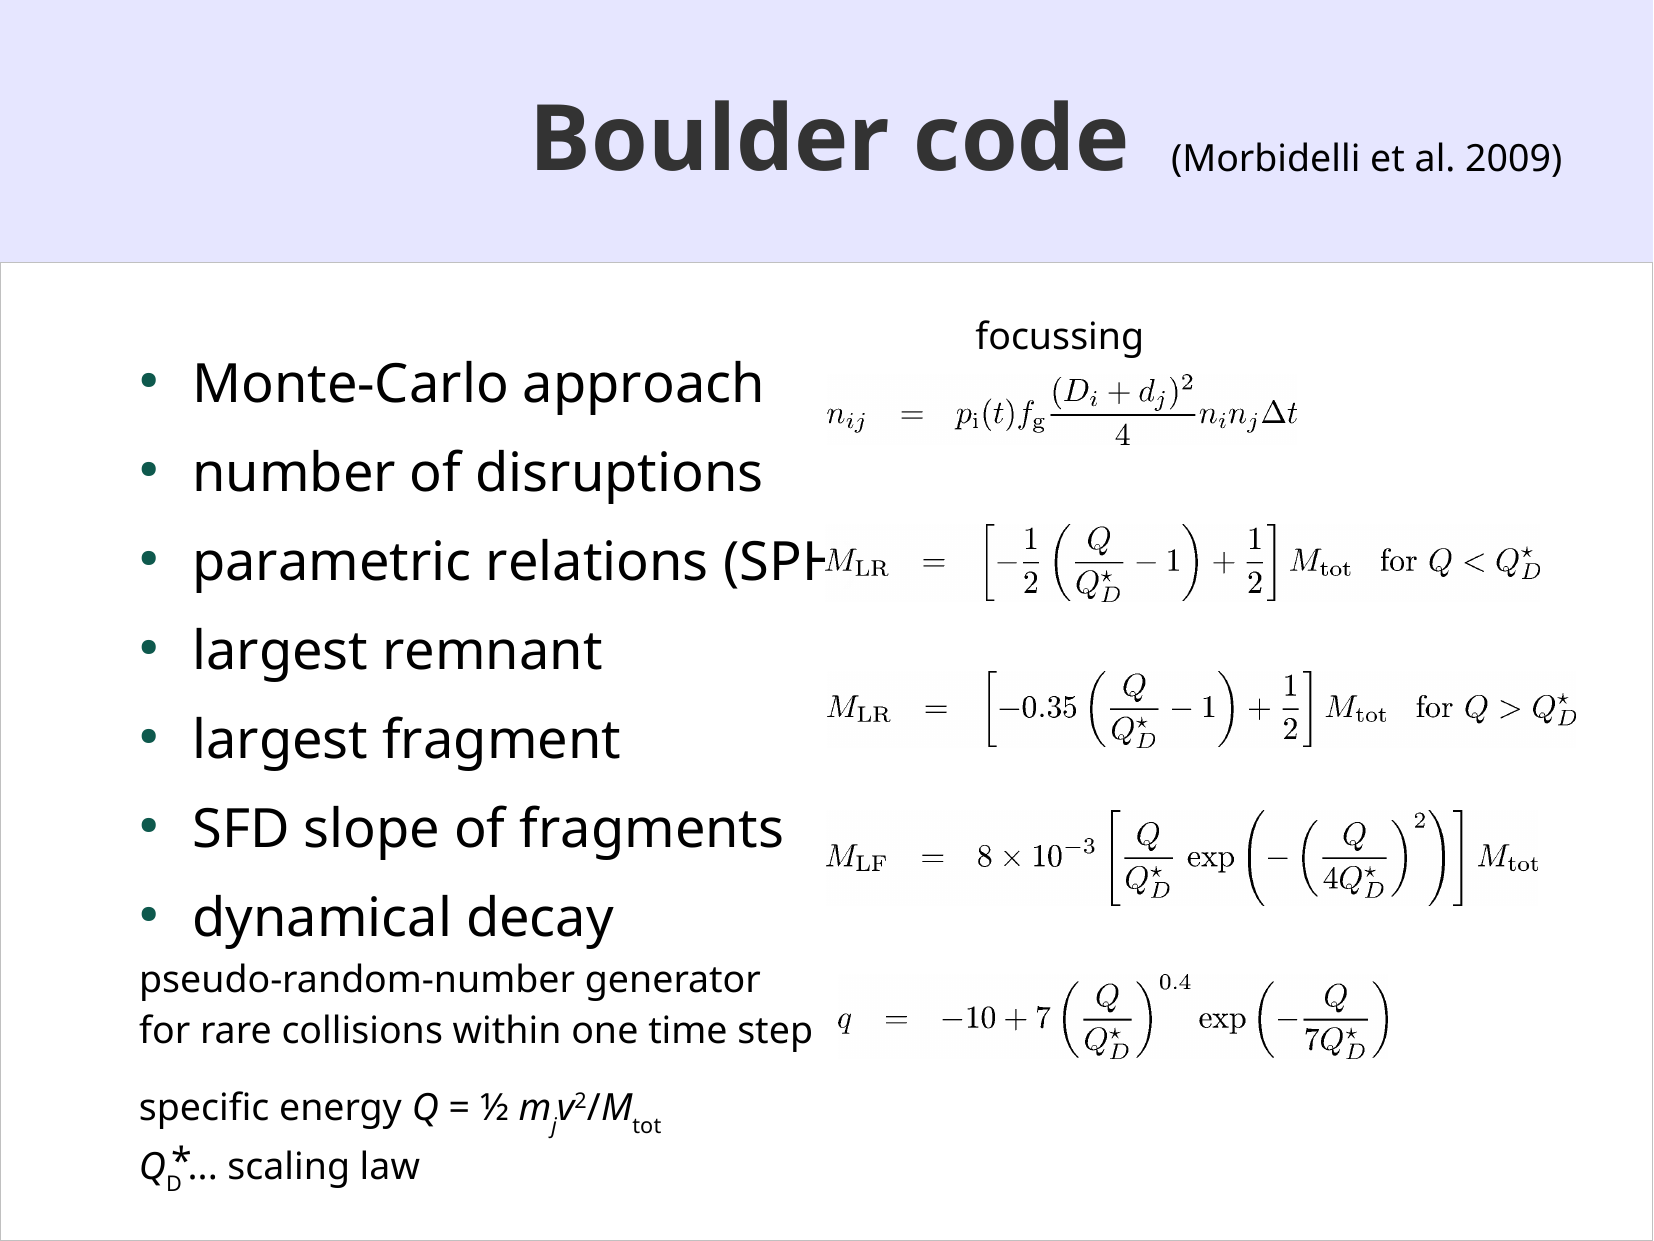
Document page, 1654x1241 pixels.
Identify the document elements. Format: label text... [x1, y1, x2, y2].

picture [838, 974, 1388, 1060]
picture [827, 374, 1297, 445]
text_box focussing [960, 301, 1134, 361]
picture [827, 671, 1576, 748]
list Monte-Carlo approach number of disruptions parametric relations (SPH) largest remnant largest fragment SFD slope of fragments dynamical decay [121, 344, 1534, 1065]
picture [825, 524, 1540, 602]
title Boulder code [124, 31, 1536, 239]
text_box (Morbidelli et al. 2009) [1156, 123, 1541, 183]
text_box * [156, 1127, 200, 1187]
picture [1534, 810, 1538, 906]
text_box pseudo-random-number generator for rare collisions within one time step [124, 944, 747, 1048]
text_box specific energy Q = ½ mjv2/Mtot QD ... scaling law [124, 1073, 643, 1194]
